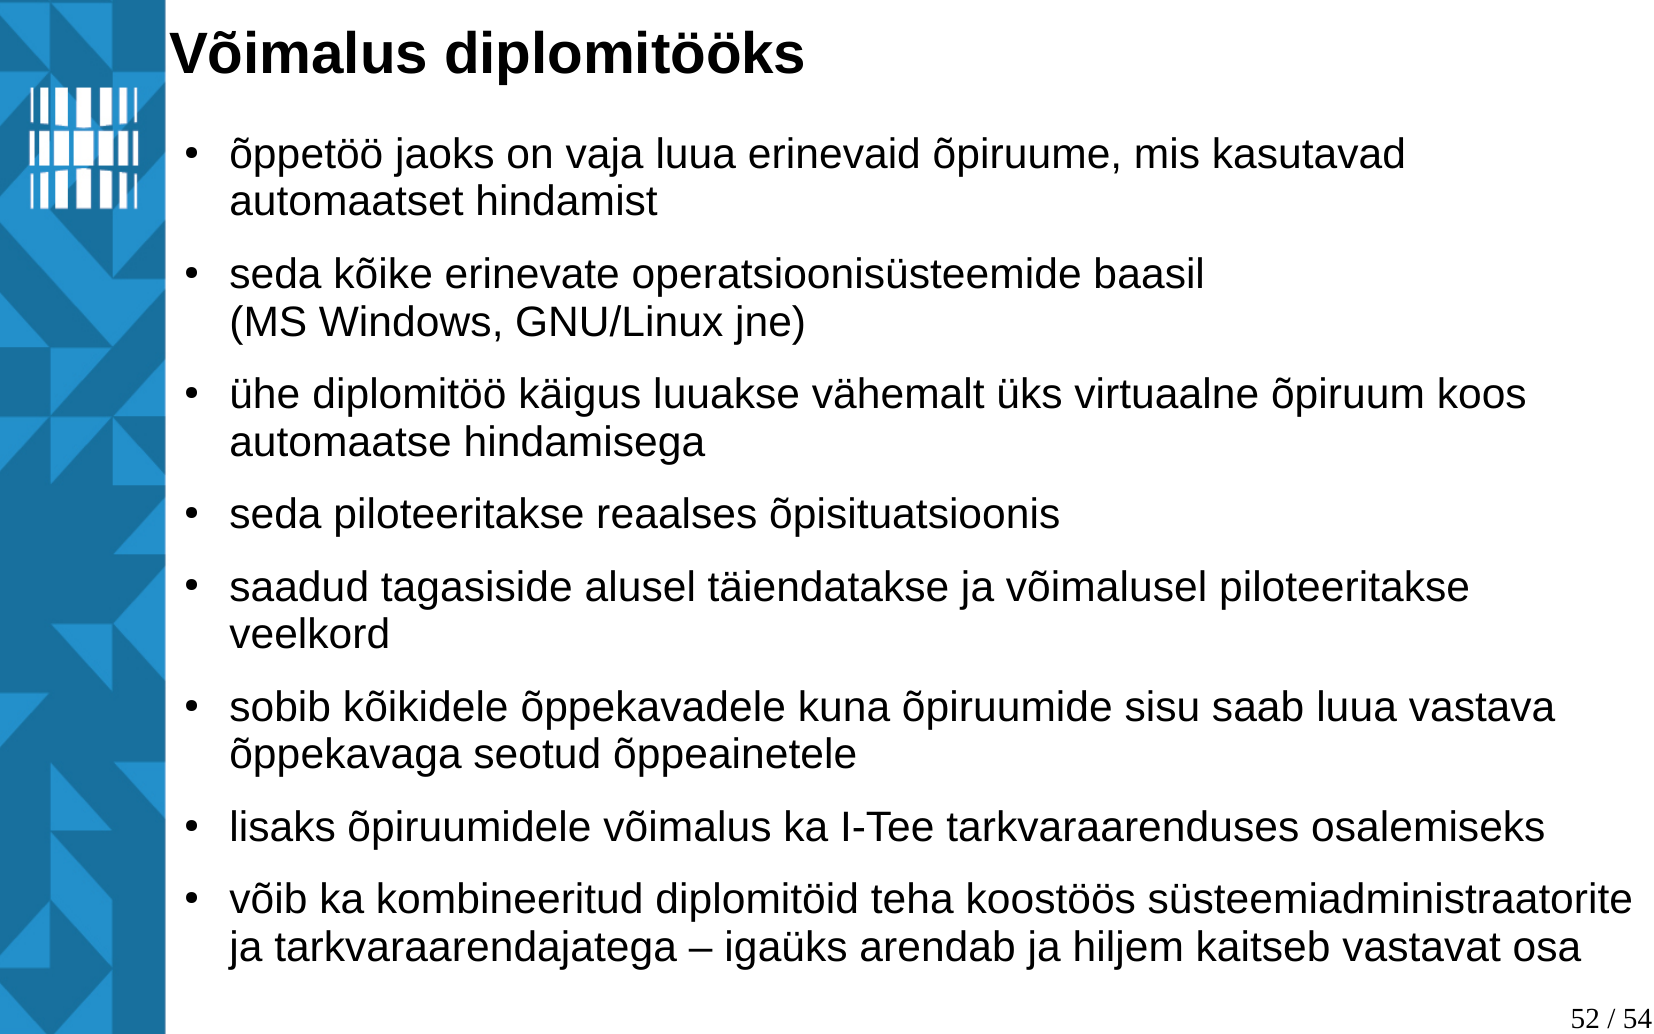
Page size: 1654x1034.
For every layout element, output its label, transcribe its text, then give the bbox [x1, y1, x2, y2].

title Võimalus diplomitööks [169, 11, 1571, 95]
list õppetöö jaoks on vaja luua erinevaid õpiruume, mis kasutavad automaatset hindamist seda kõike erinevate operatsioonisüsteemide baasil (MS Windows, GNU/Linux jne) ühe diplomitöö käigus luuakse vähemalt üks virtuaalne õpiruum koos automaatse hindamisega seda piloteeritakse reaalses õpisituatsioonis saadud tagasiside alusel täiendatakse ja võimalusel piloteeritakse veelkord sobib kõikidele õppekavadele kuna õpiruumide sisu saab luua vastava õppekavaga seotud õppeainetele lisaks õpiruumidele võimalus ka I-Tee tarkvaraarenduses osalemiseks võib ka kombineeritud diplomitöid teha koostöös süsteemiadministraatorite ja tarkvaraarendajatega – igaüks arendab ja hiljem kaitseb vastavat osa [169, 129, 1642, 1016]
